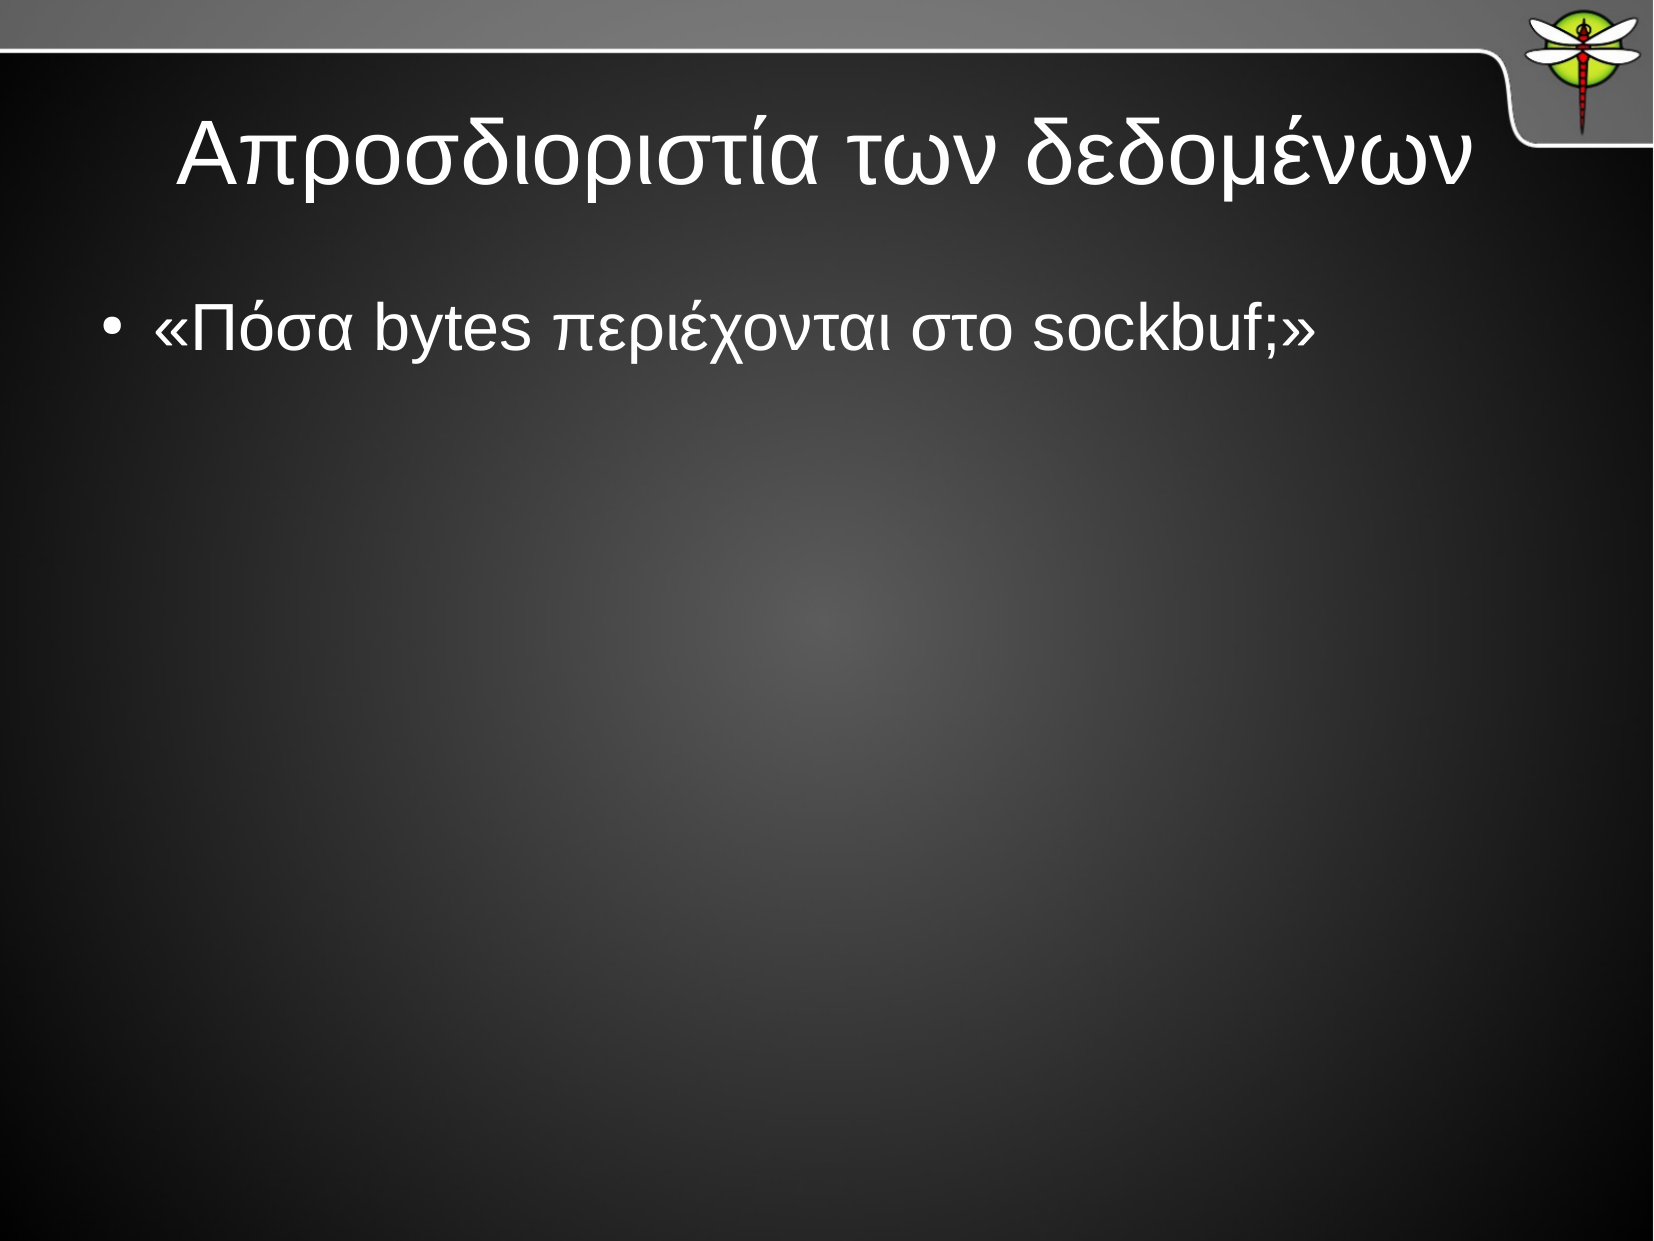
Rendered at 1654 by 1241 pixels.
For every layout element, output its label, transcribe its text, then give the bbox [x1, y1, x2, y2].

picture [0, 0, 1654, 1241]
list «Πόσα bytes περιέχονται στο sockbuf;» [82, 290, 1571, 1109]
title Απροσδιοριστία των δεδομένων [82, 49, 1571, 257]
